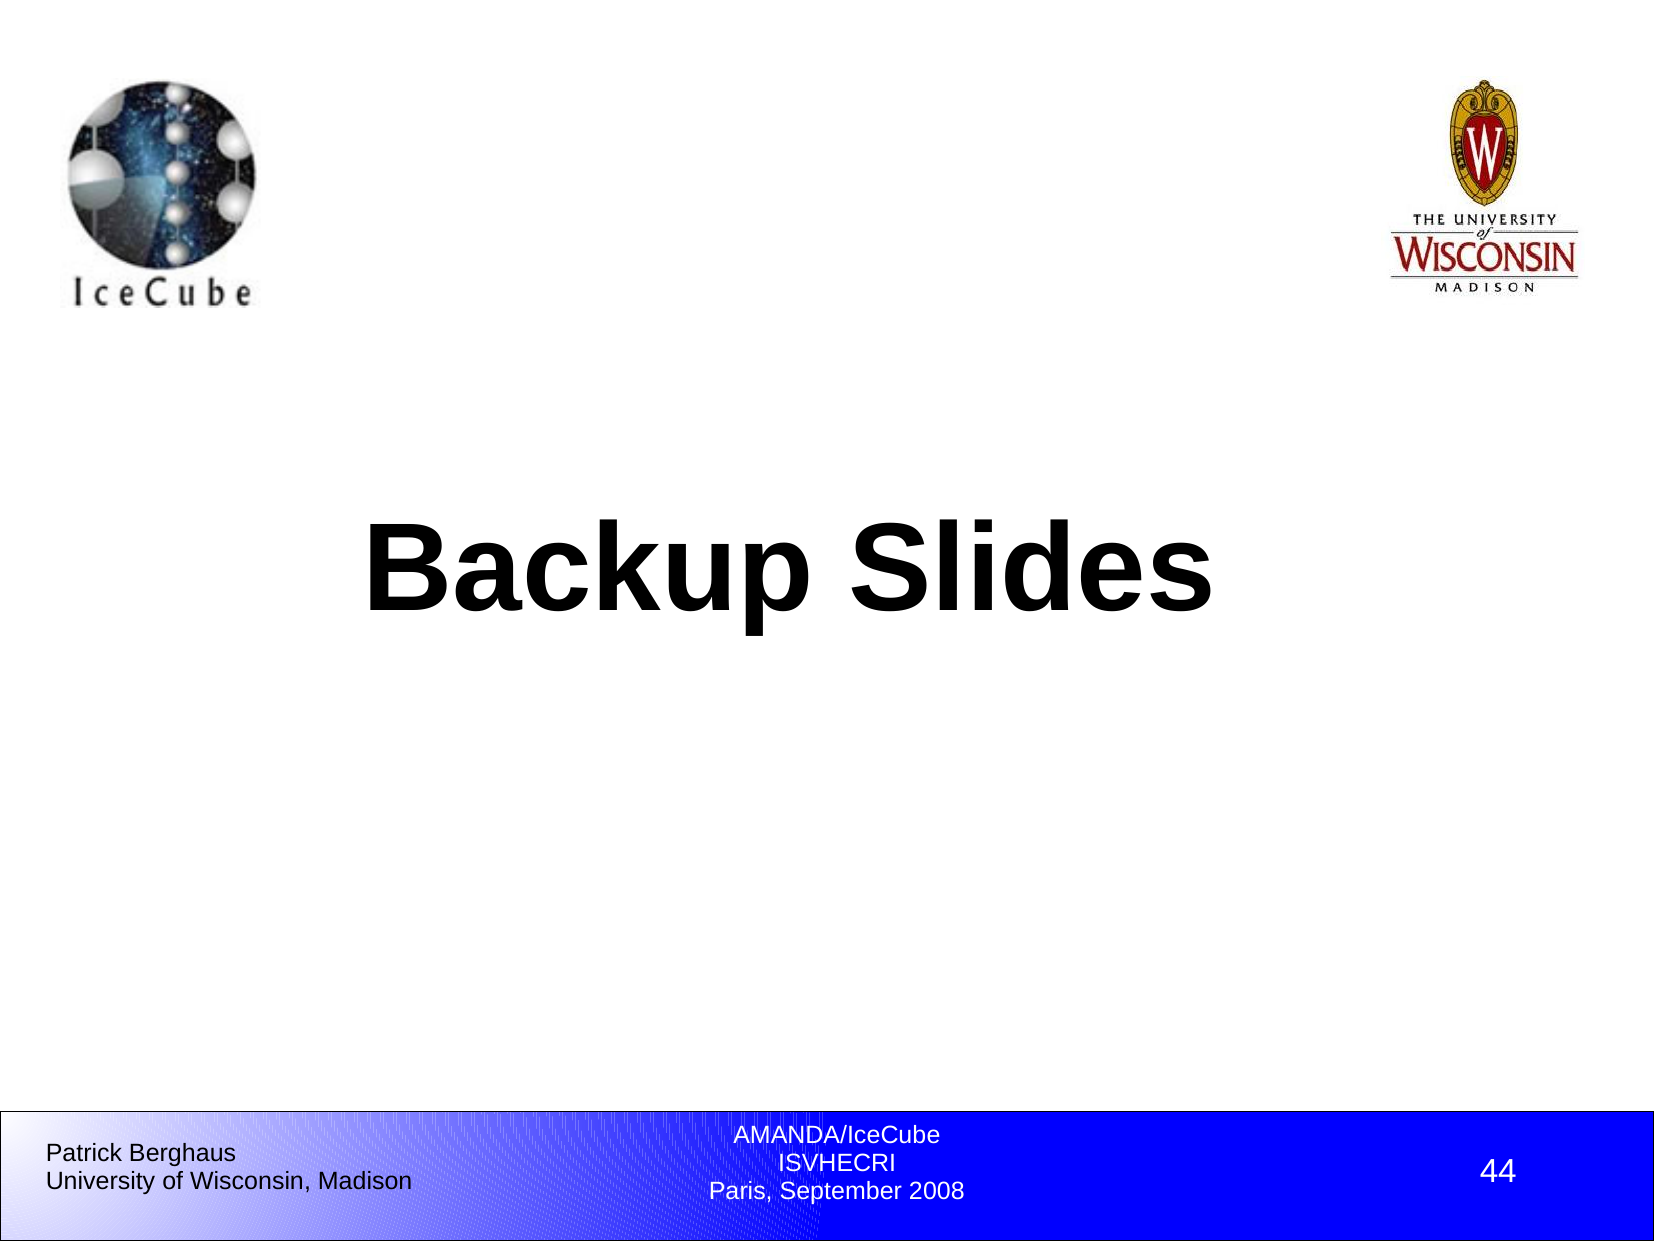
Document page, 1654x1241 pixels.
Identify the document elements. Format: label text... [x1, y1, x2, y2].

picture [60, 78, 263, 308]
picture [1381, 76, 1585, 310]
text_box Backup Slides [347, 490, 1233, 694]
